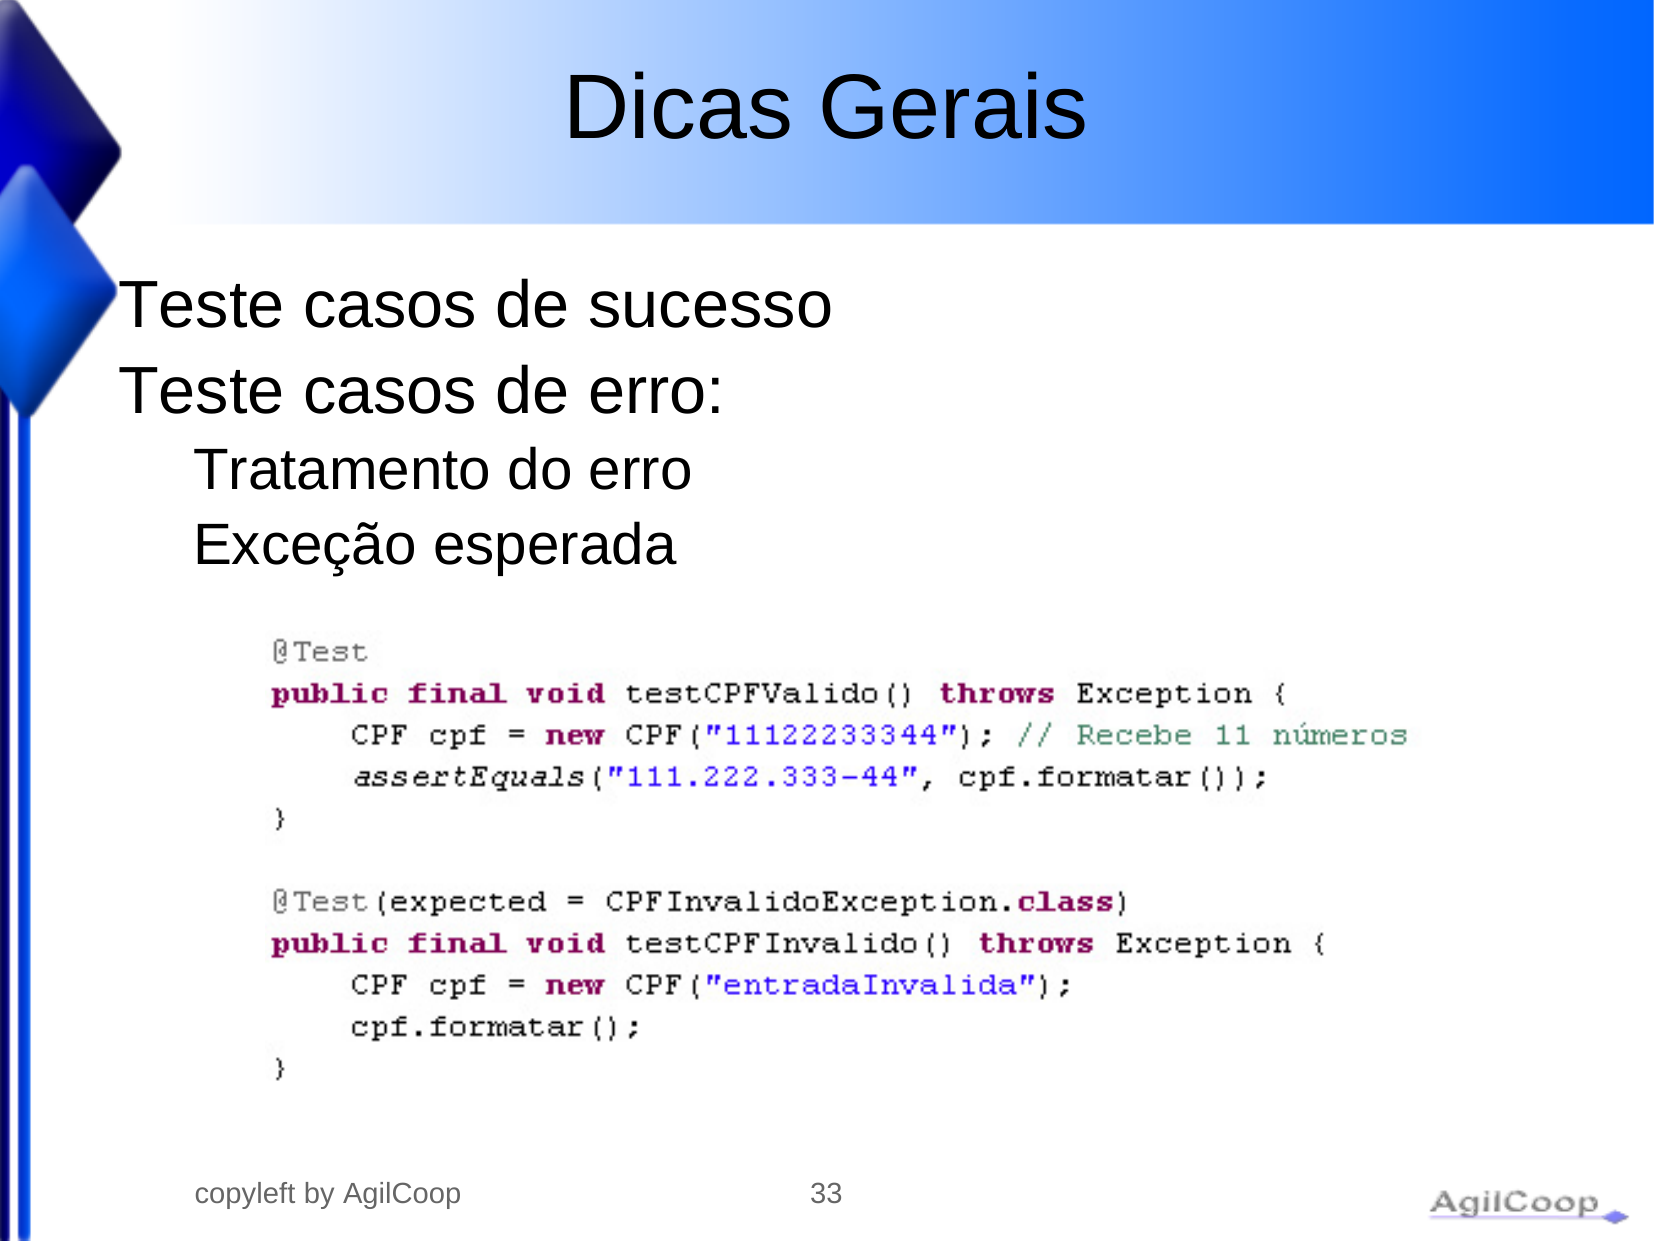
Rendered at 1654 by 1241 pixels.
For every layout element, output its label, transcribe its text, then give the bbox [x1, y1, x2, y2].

picture [0, 0, 1654, 1241]
title Dicas Gerais [82, 60, 1571, 163]
list Teste casos de sucesso Teste casos de erro: Tratamento do erro Exceção esperada [118, 271, 1371, 597]
